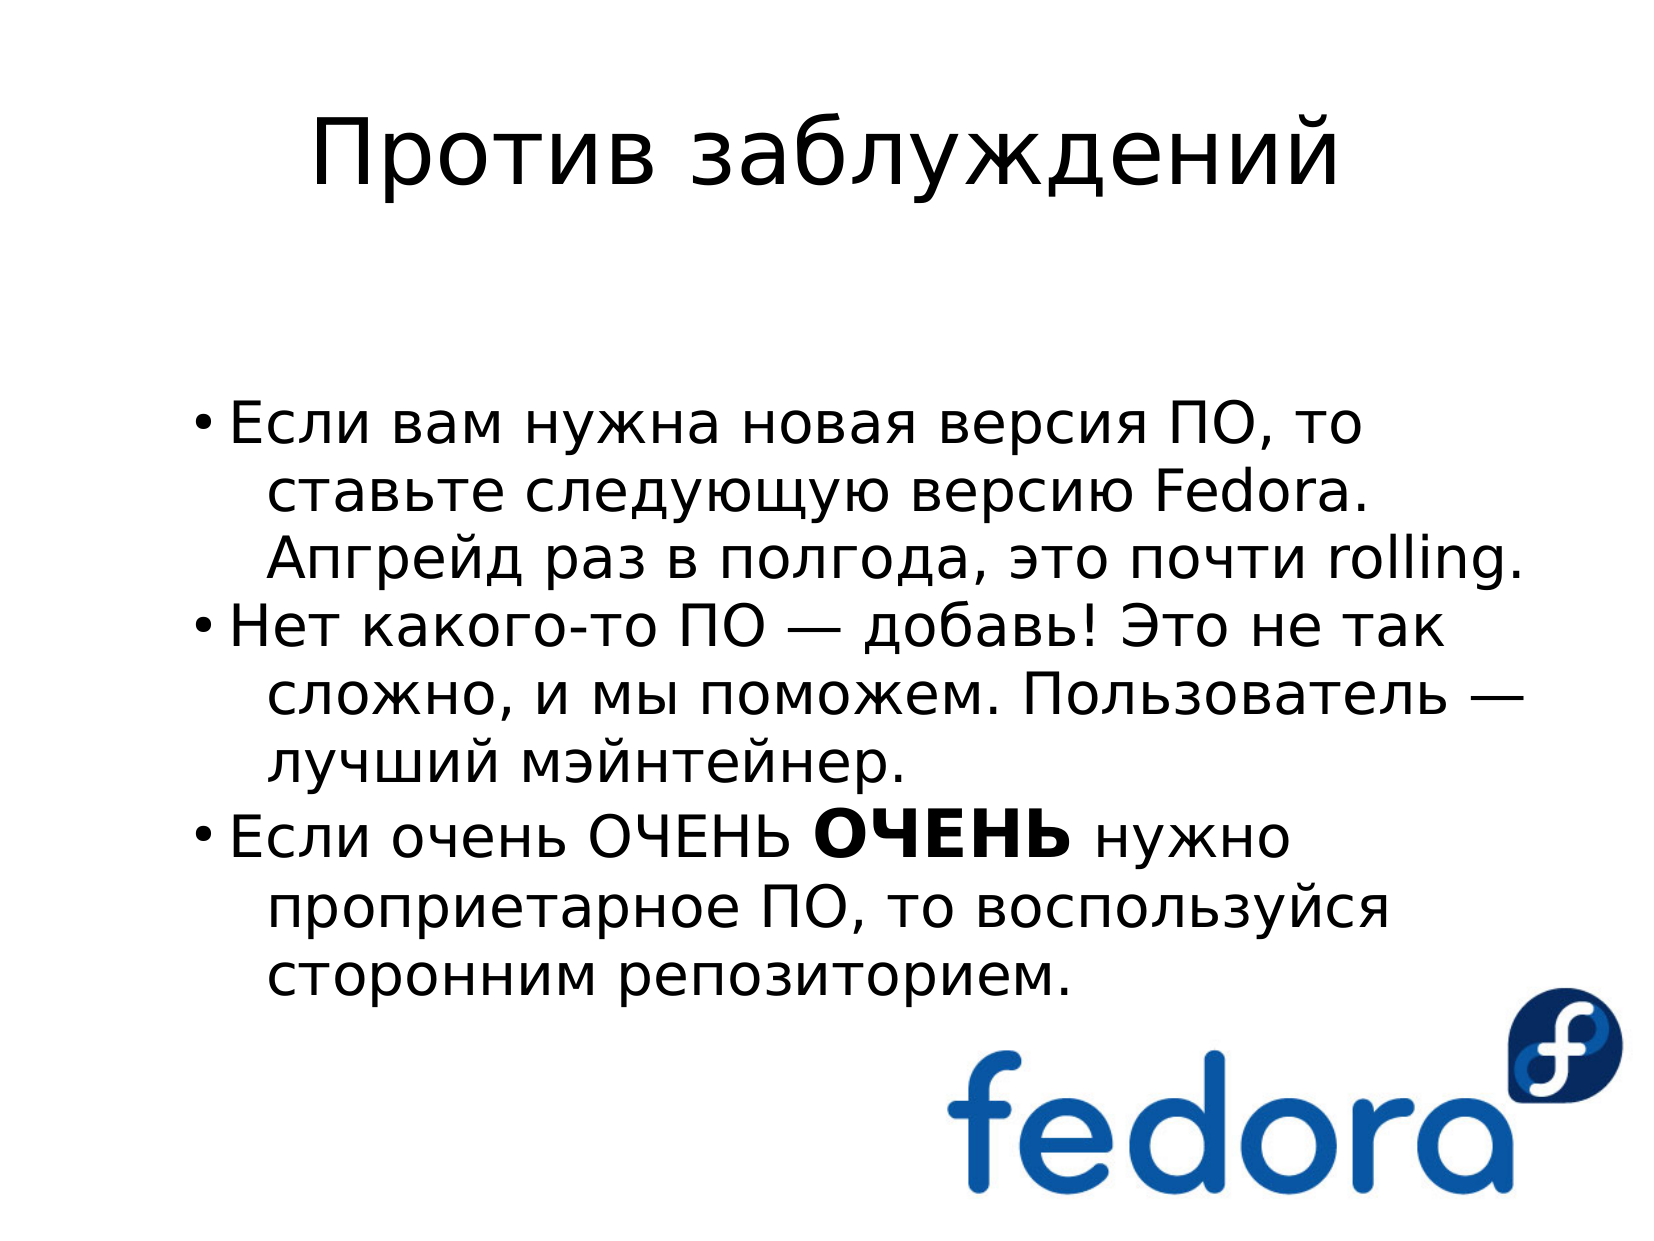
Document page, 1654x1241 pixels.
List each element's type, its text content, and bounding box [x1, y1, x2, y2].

picture [925, 967, 1638, 1223]
title Против заблуждений [82, 49, 1571, 257]
subtitle Если вам нужна новая версия ПО, то ставьте следующую версию Fedora. Апгрейд раз в полгода, это почти rolling. Нет какого-то ПО — добавь! Это не так сложно, и мы поможем. Пользователь — лучший мэйнтейнер. Если очень ОЧЕНЬ ОЧЕНЬ нужно проприетарное ПО, то воспользуйся сторонним репозиторием. [82, 290, 1571, 1109]
